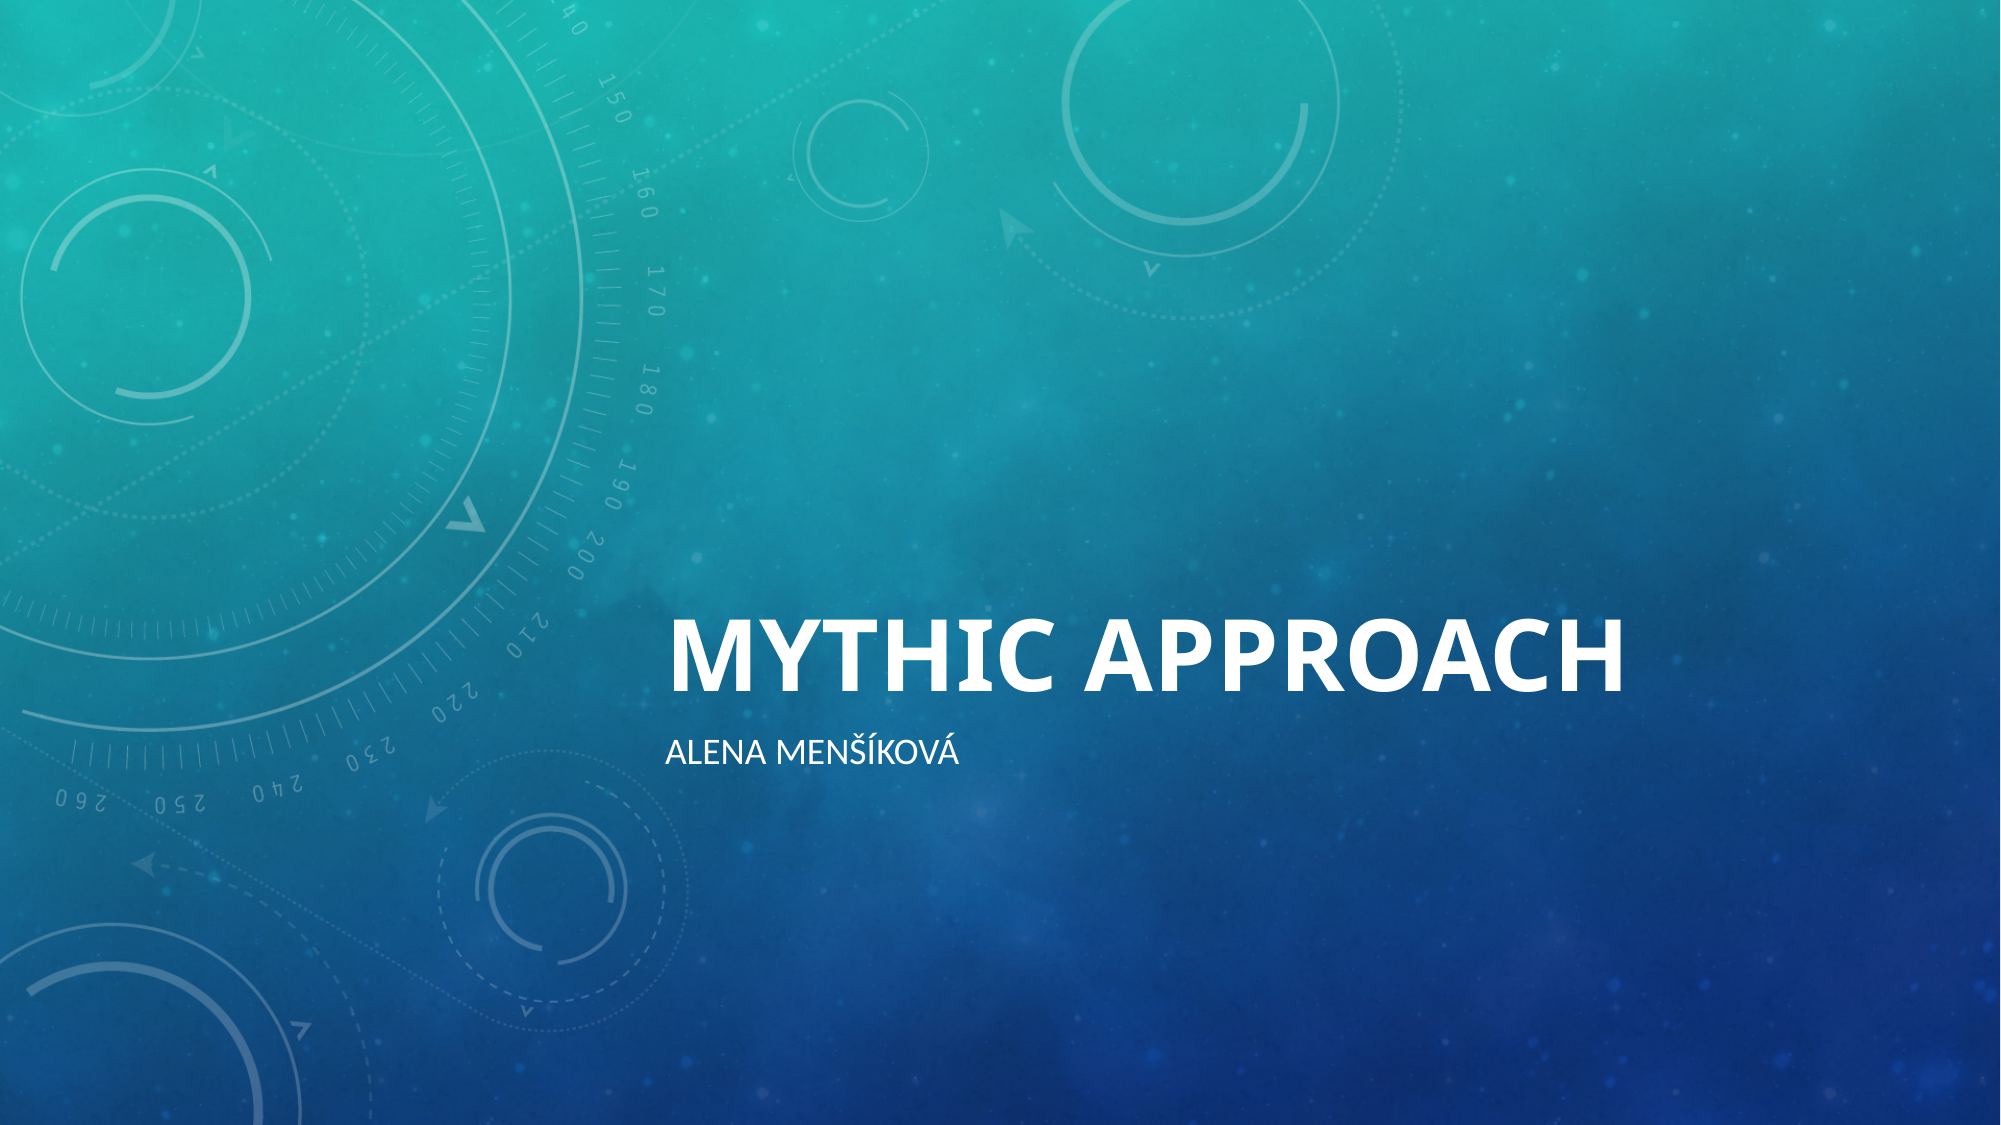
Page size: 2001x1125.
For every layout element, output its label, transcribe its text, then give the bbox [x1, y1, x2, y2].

title MYTHIC APPROACH [650, 322, 1831, 719]
subtitle Alena Menšíková [650, 719, 1831, 951]
